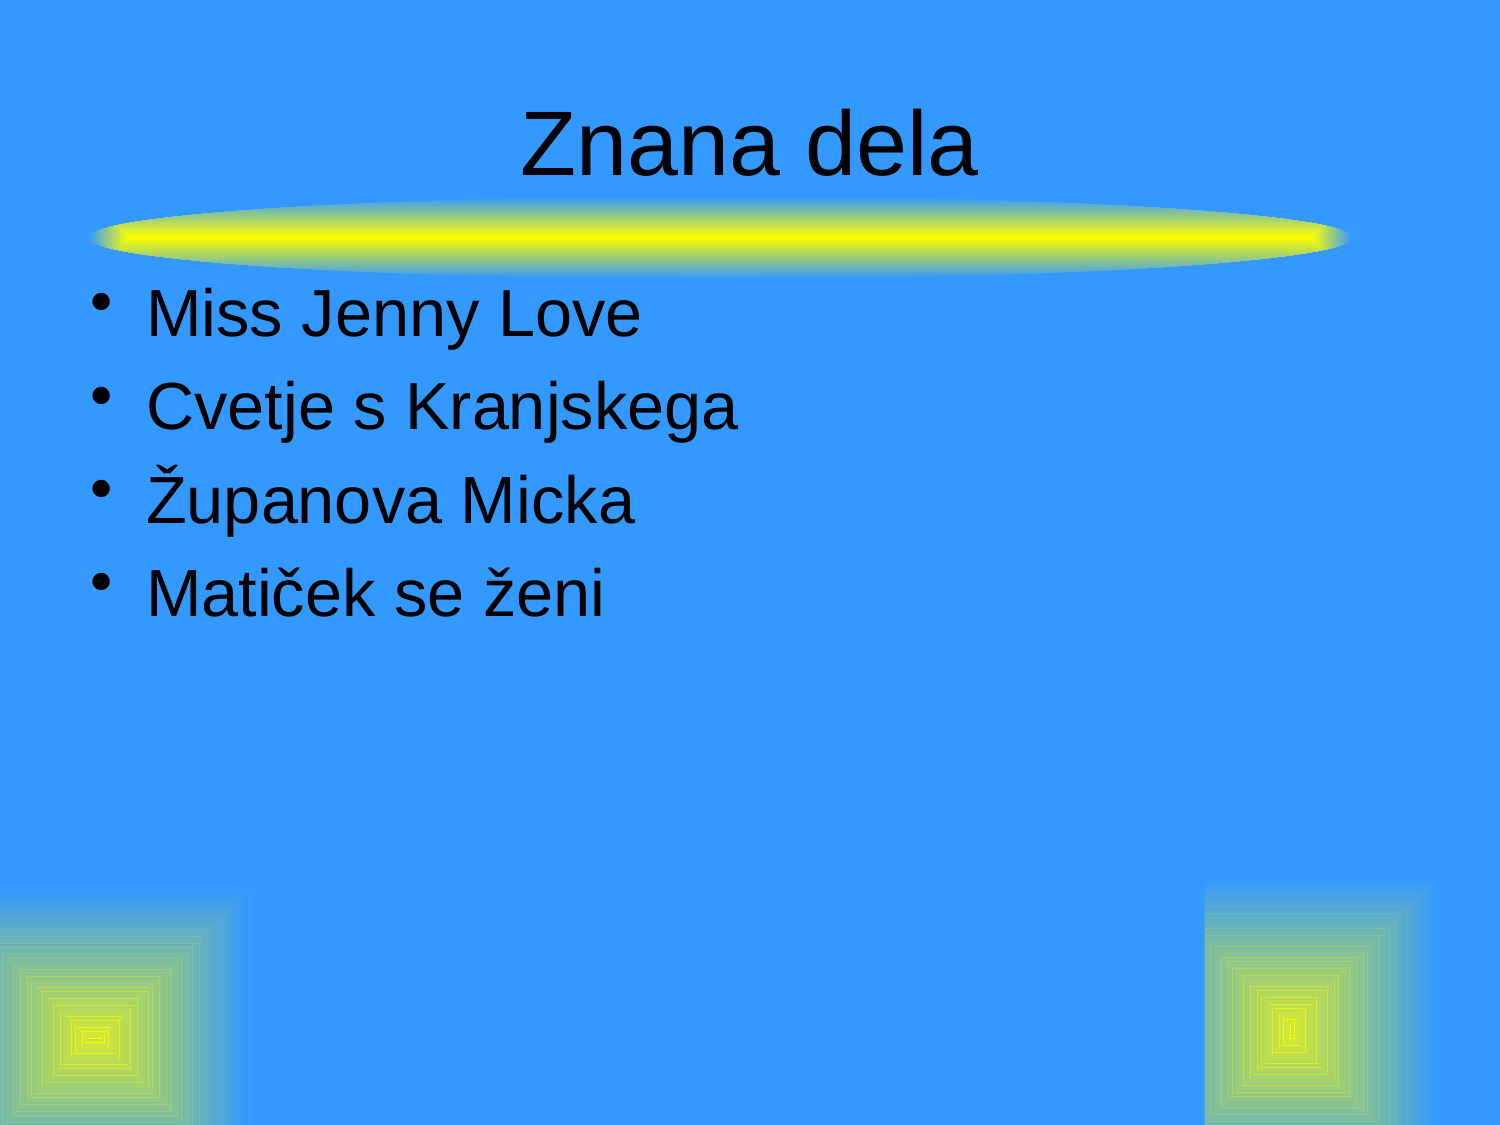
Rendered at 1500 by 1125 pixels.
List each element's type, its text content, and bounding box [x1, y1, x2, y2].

title Znana dela [75, 45, 1425, 233]
text_box [88, 196, 1353, 279]
list Miss Jenny Love Cvetje s Kranjskega Županova Micka Matiček se ženi [75, 262, 1425, 1005]
text_box [0, 829, 307, 1125]
text_box [1204, 818, 1500, 1125]
